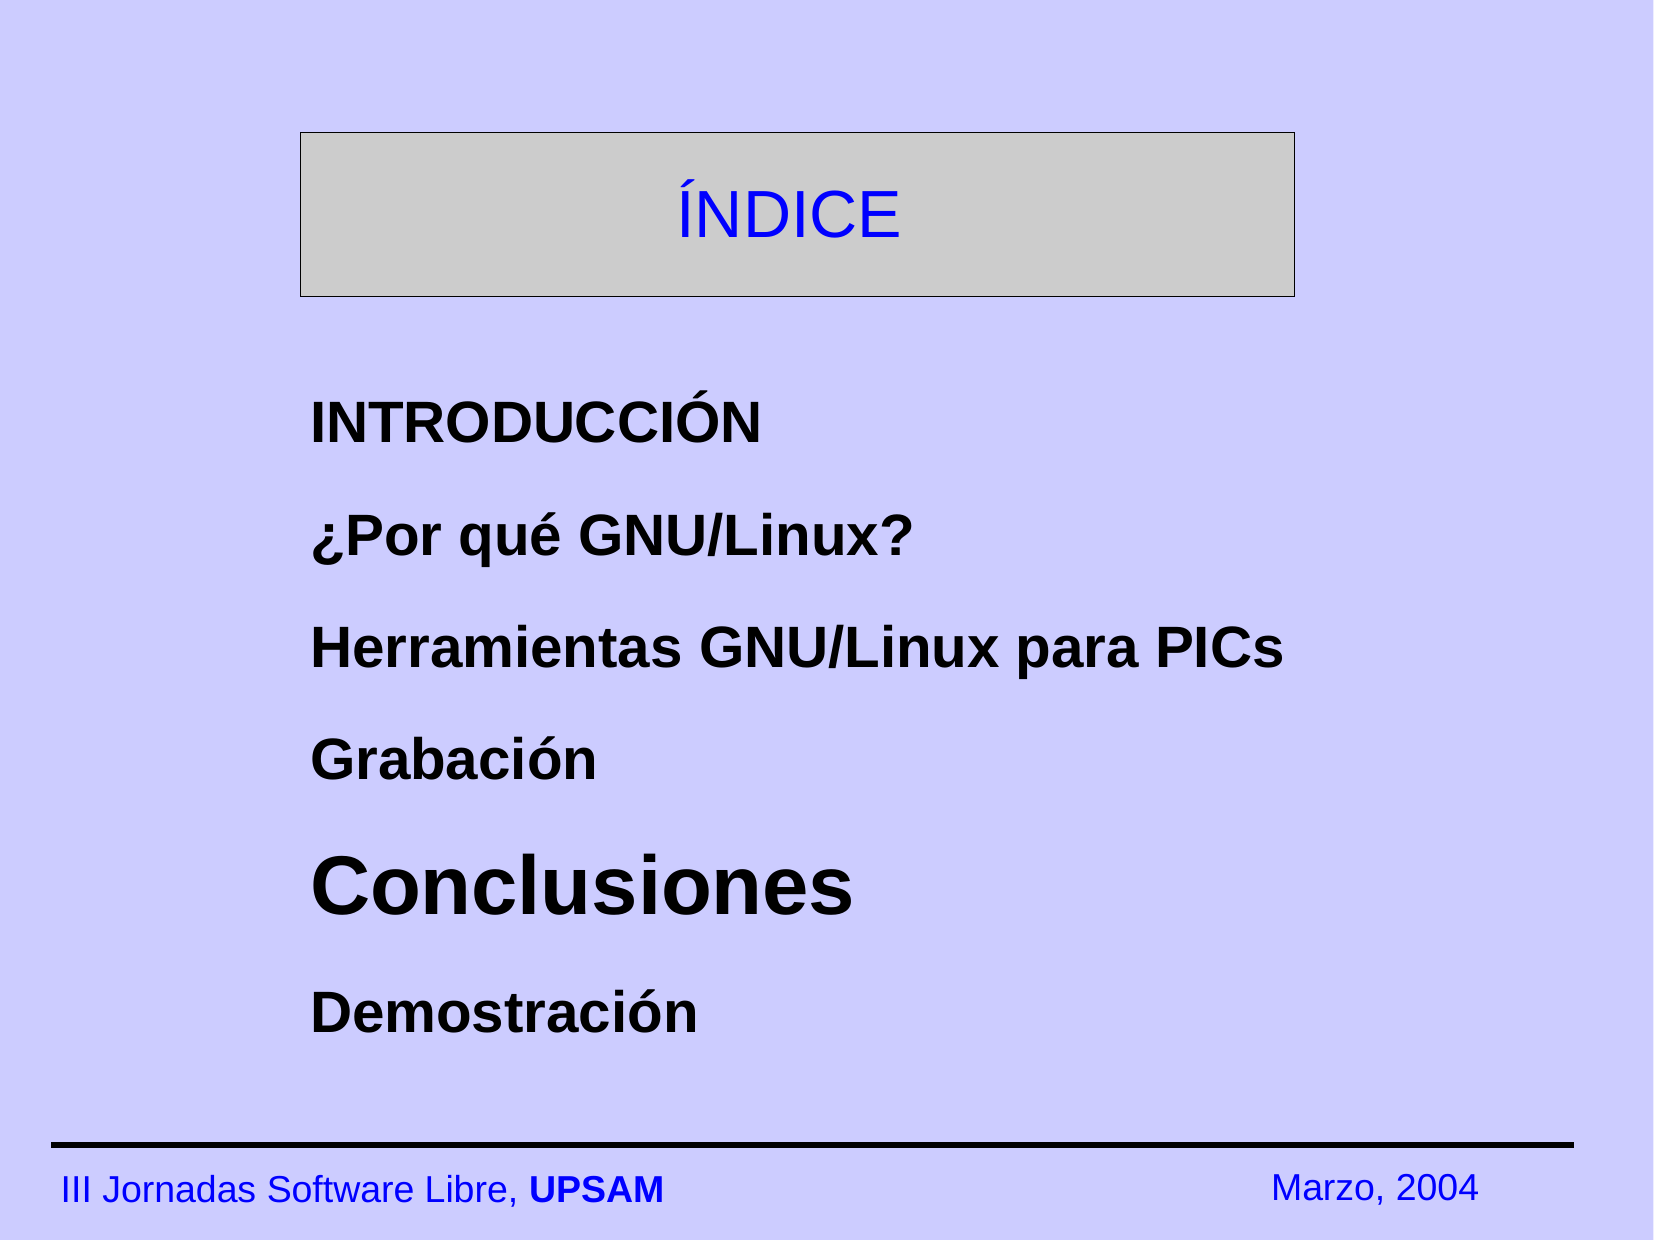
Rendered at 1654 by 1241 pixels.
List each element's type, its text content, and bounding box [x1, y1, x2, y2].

text_box ÍNDICE [676, 177, 905, 261]
text_box Marzo, 2004 [1271, 1166, 1567, 1213]
text_box INTRODUCCIÓN ¿Por qué GNU/Linux? Herramientas GNU/Linux para PICs Grabación Conclusiones Demostración [293, 389, 1385, 1110]
text_box [300, 132, 1295, 297]
text_box III Jornadas Software Libre, UPSAM [60, 1168, 732, 1218]
